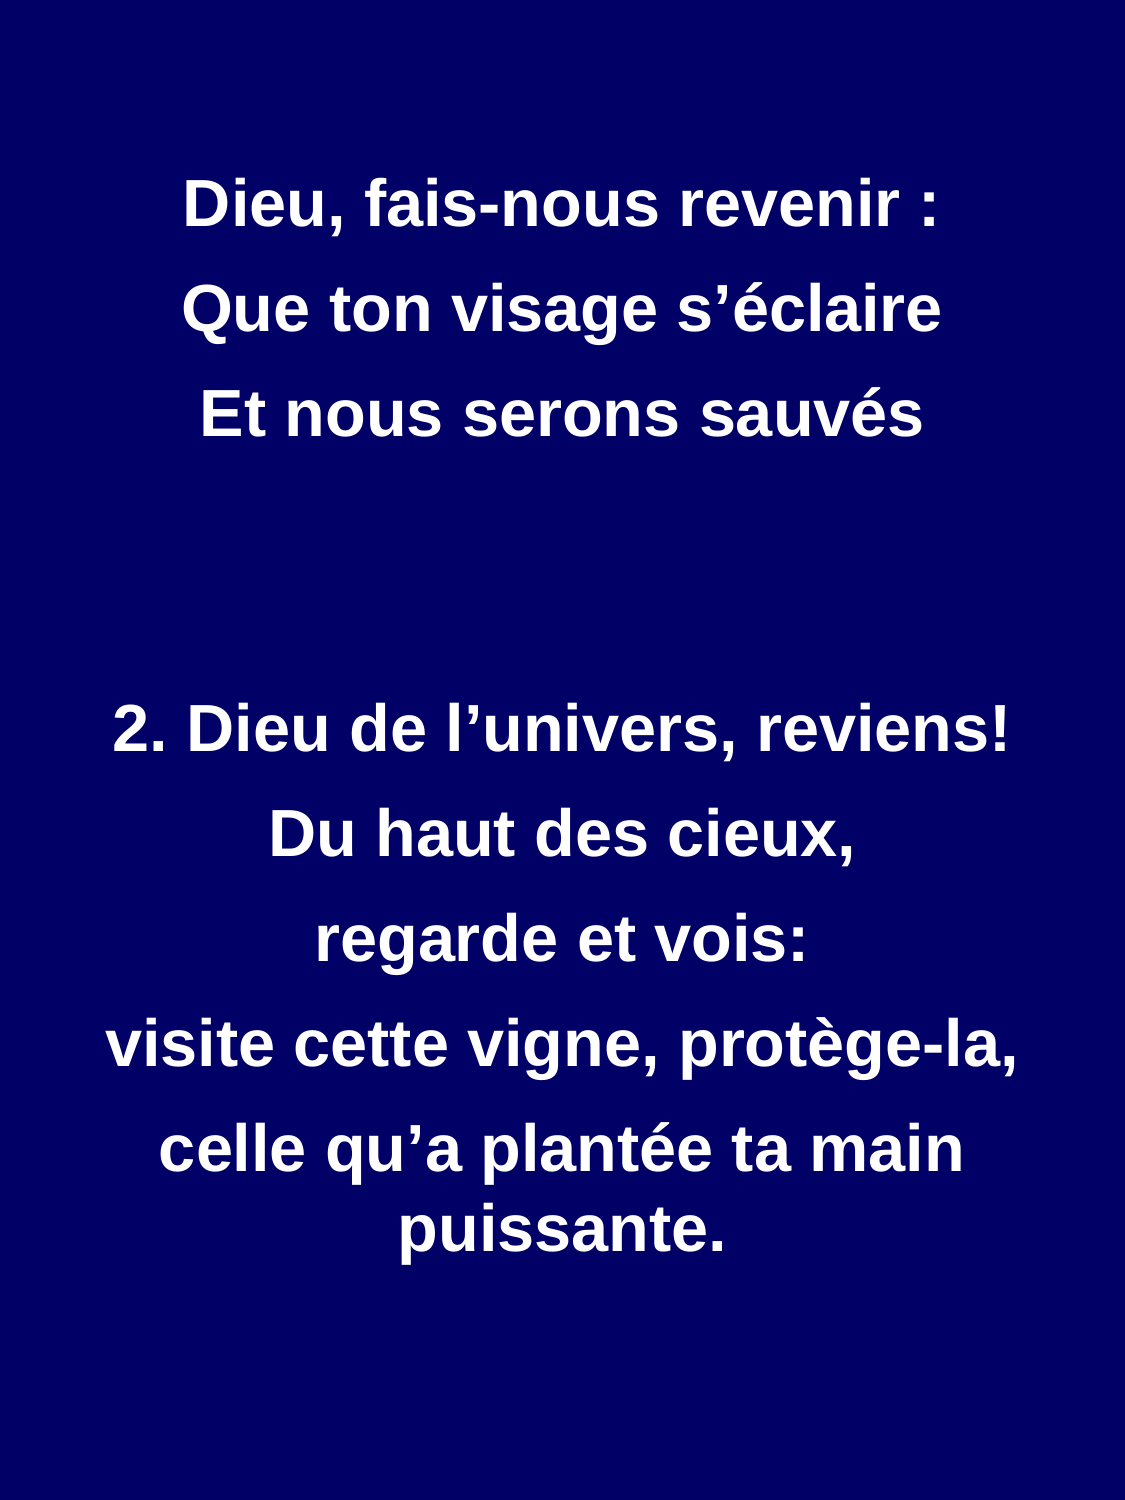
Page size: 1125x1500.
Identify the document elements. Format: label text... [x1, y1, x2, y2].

text_box Dieu, fais-nous revenir : Que ton visage s’éclaire Et nous serons sauvés 2. Dieu de l’univers, reviens! Du haut des cieux, regarde et vois: visite cette vigne, protège-la, celle qu’a plantée ta main puissante. [0, 82, 1125, 1391]
